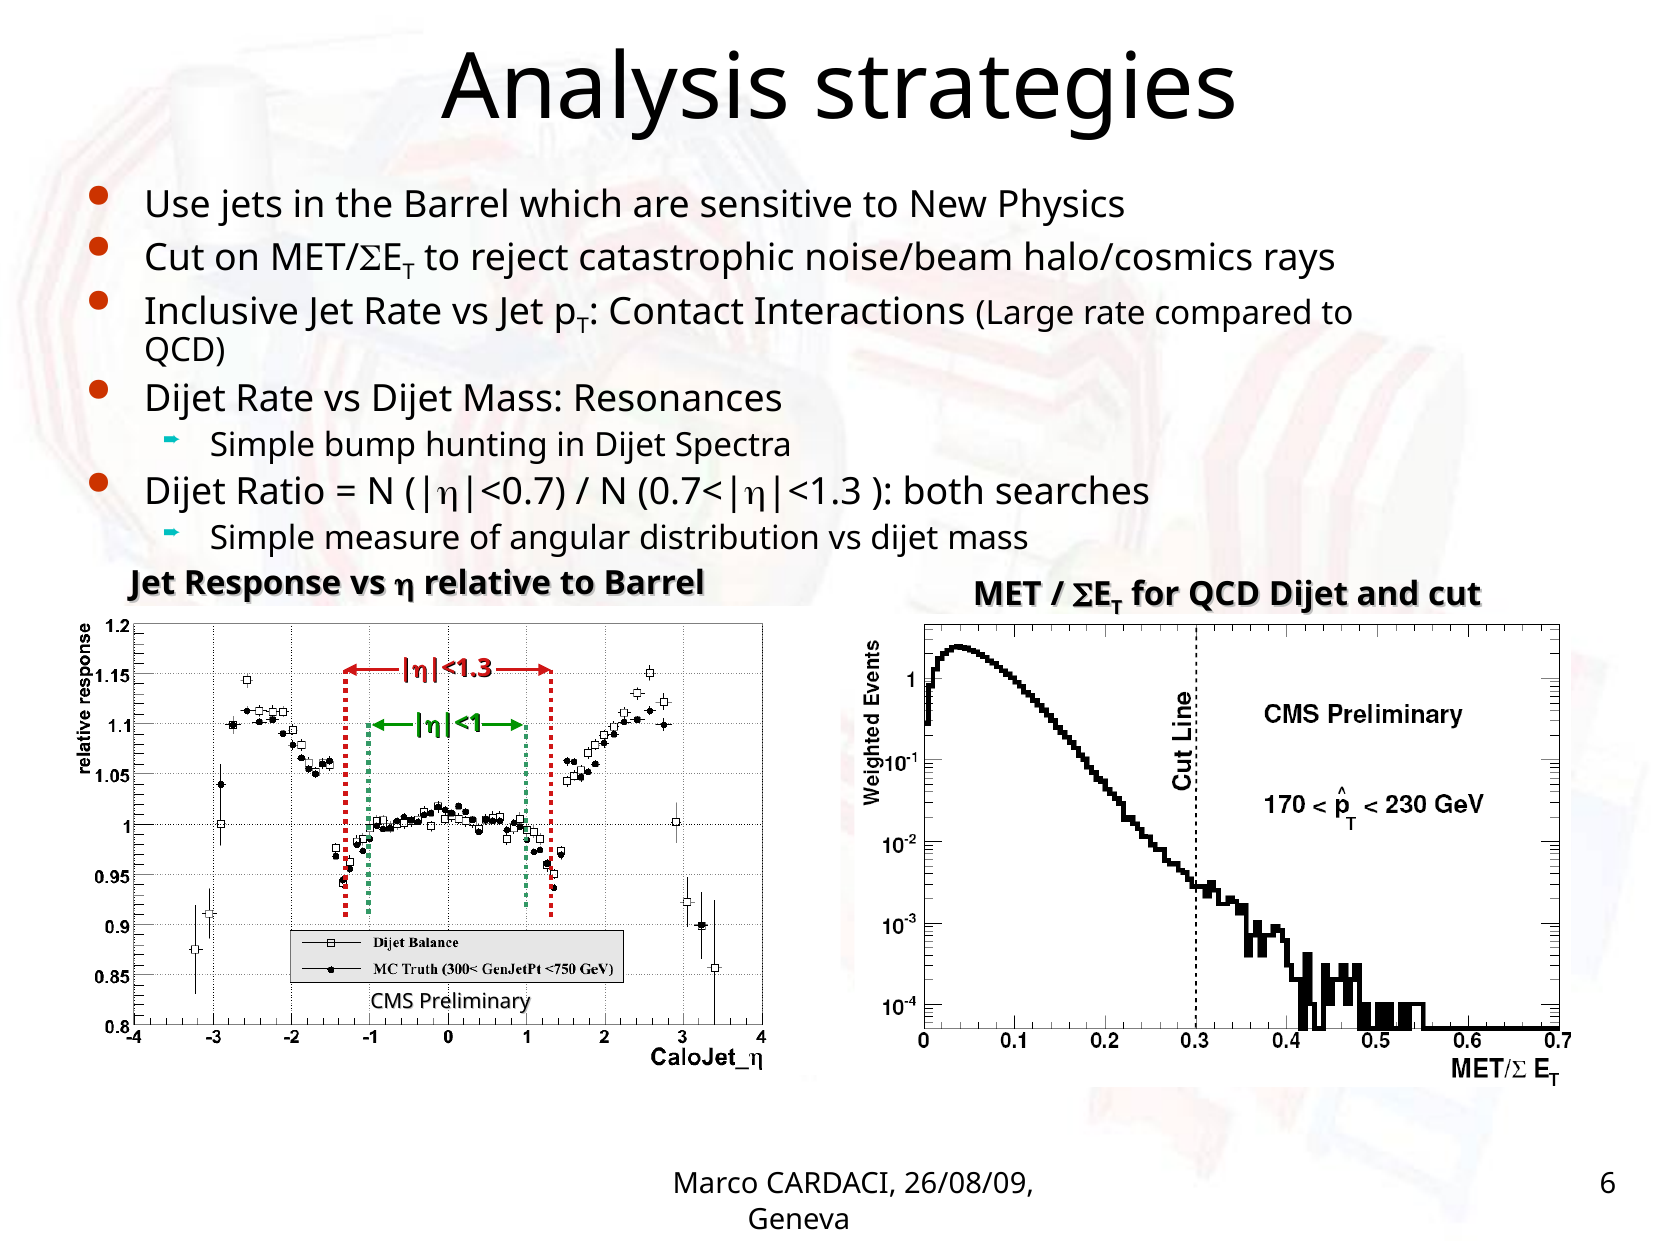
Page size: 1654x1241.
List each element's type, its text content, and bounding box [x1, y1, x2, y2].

text_box Jet Response vs  relative to Barrel [115, 551, 721, 612]
picture [0, 0, 1654, 1241]
text_box ||<1.3 [383, 642, 507, 692]
text_box Marco CARDACI, 26/08/09, Geneva [657, 1157, 1078, 1213]
text_box 6 [1584, 1157, 1650, 1213]
text_box Use jets in the Barrel which are sensitive to New Physics Cut on MET/ET to reject catastrophic noise/beam halo/cosmics rays Inclusive Jet Rate vs Jet pT: Contact Interactions (Large rate compared to QCD) Dijet Rate vs Dijet Mass: Resonances Simple bump hunting in Dijet Spectra Dijet Ratio = N (||<0.7) / N (0.7<||<1.3 ): both searches Simple measure of angular distribution vs dijet mass [72, 177, 1425, 525]
title Analysis strategies [385, 15, 1296, 154]
text_box ||<1 [396, 697, 498, 747]
text_box CMS Preliminary [355, 978, 546, 1023]
text_box MET / ET for QCD Dijet and cut [958, 562, 1498, 628]
